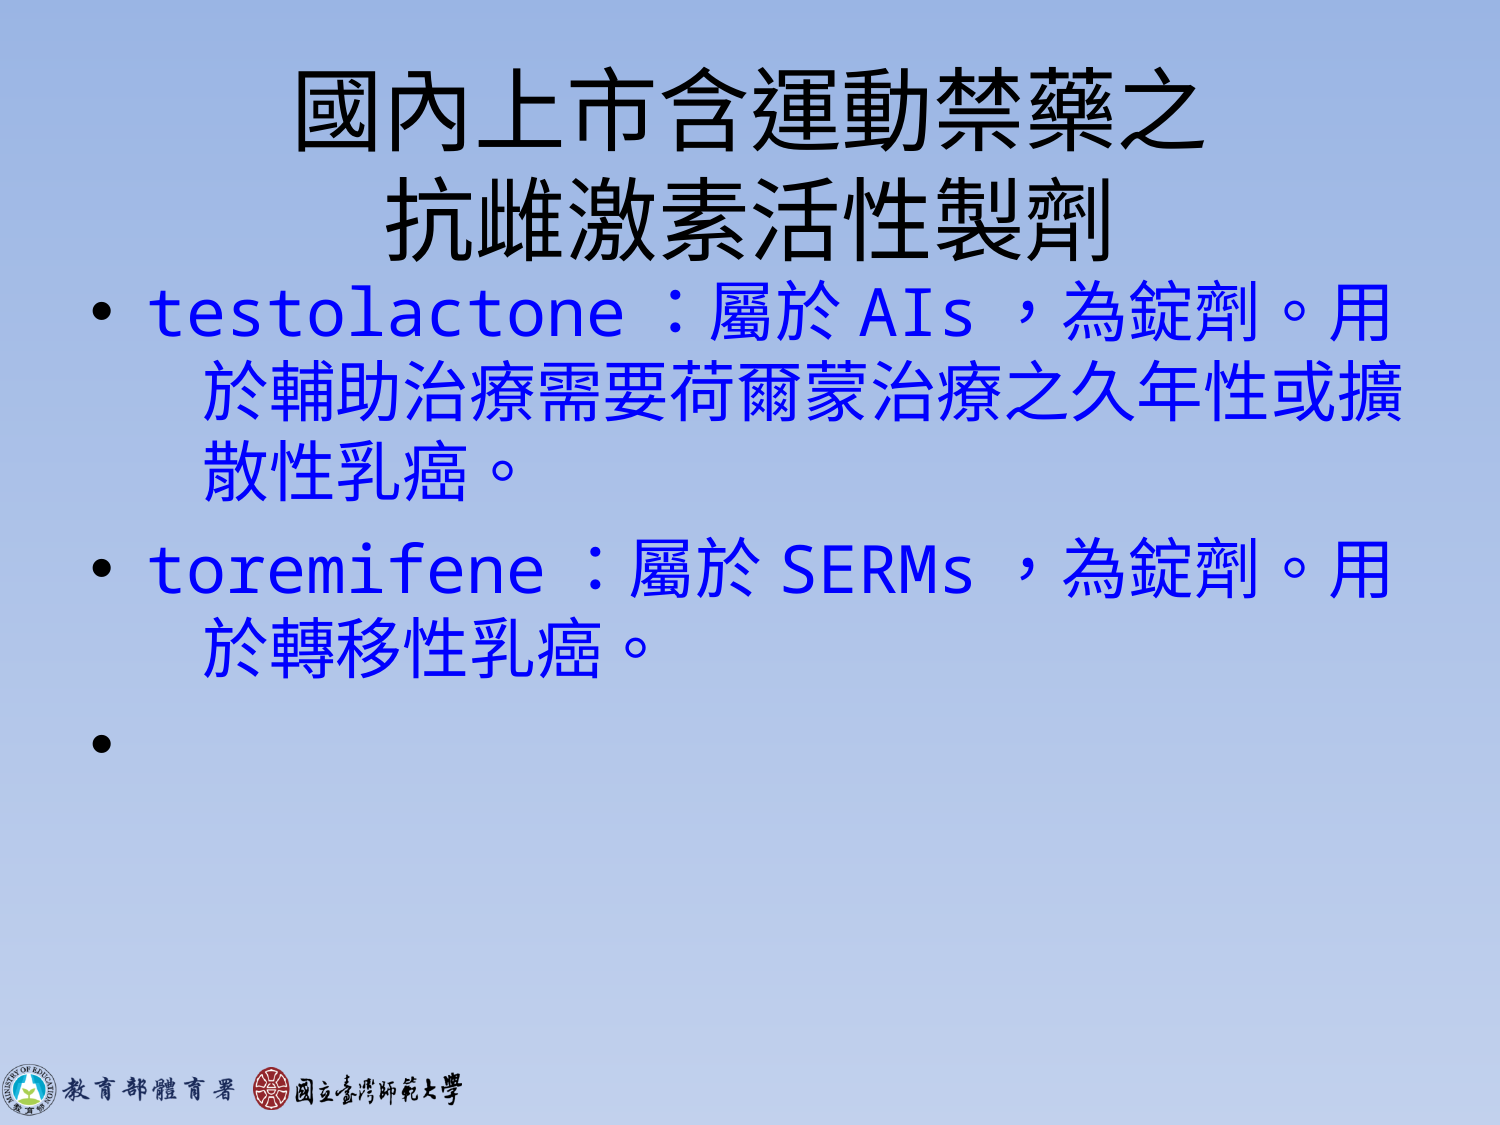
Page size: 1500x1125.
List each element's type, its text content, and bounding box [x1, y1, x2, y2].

list testolactone：屬於AIs，為錠劑。用於輔助治療需要荷爾蒙治療之久年性或擴散性乳癌。 toremifene：屬於SERMs，為錠劑。用於轉移性乳癌。 [75, 262, 1426, 1005]
title 國內上市含運動禁藥之 抗雌激素活性製劑 [75, 45, 1426, 233]
